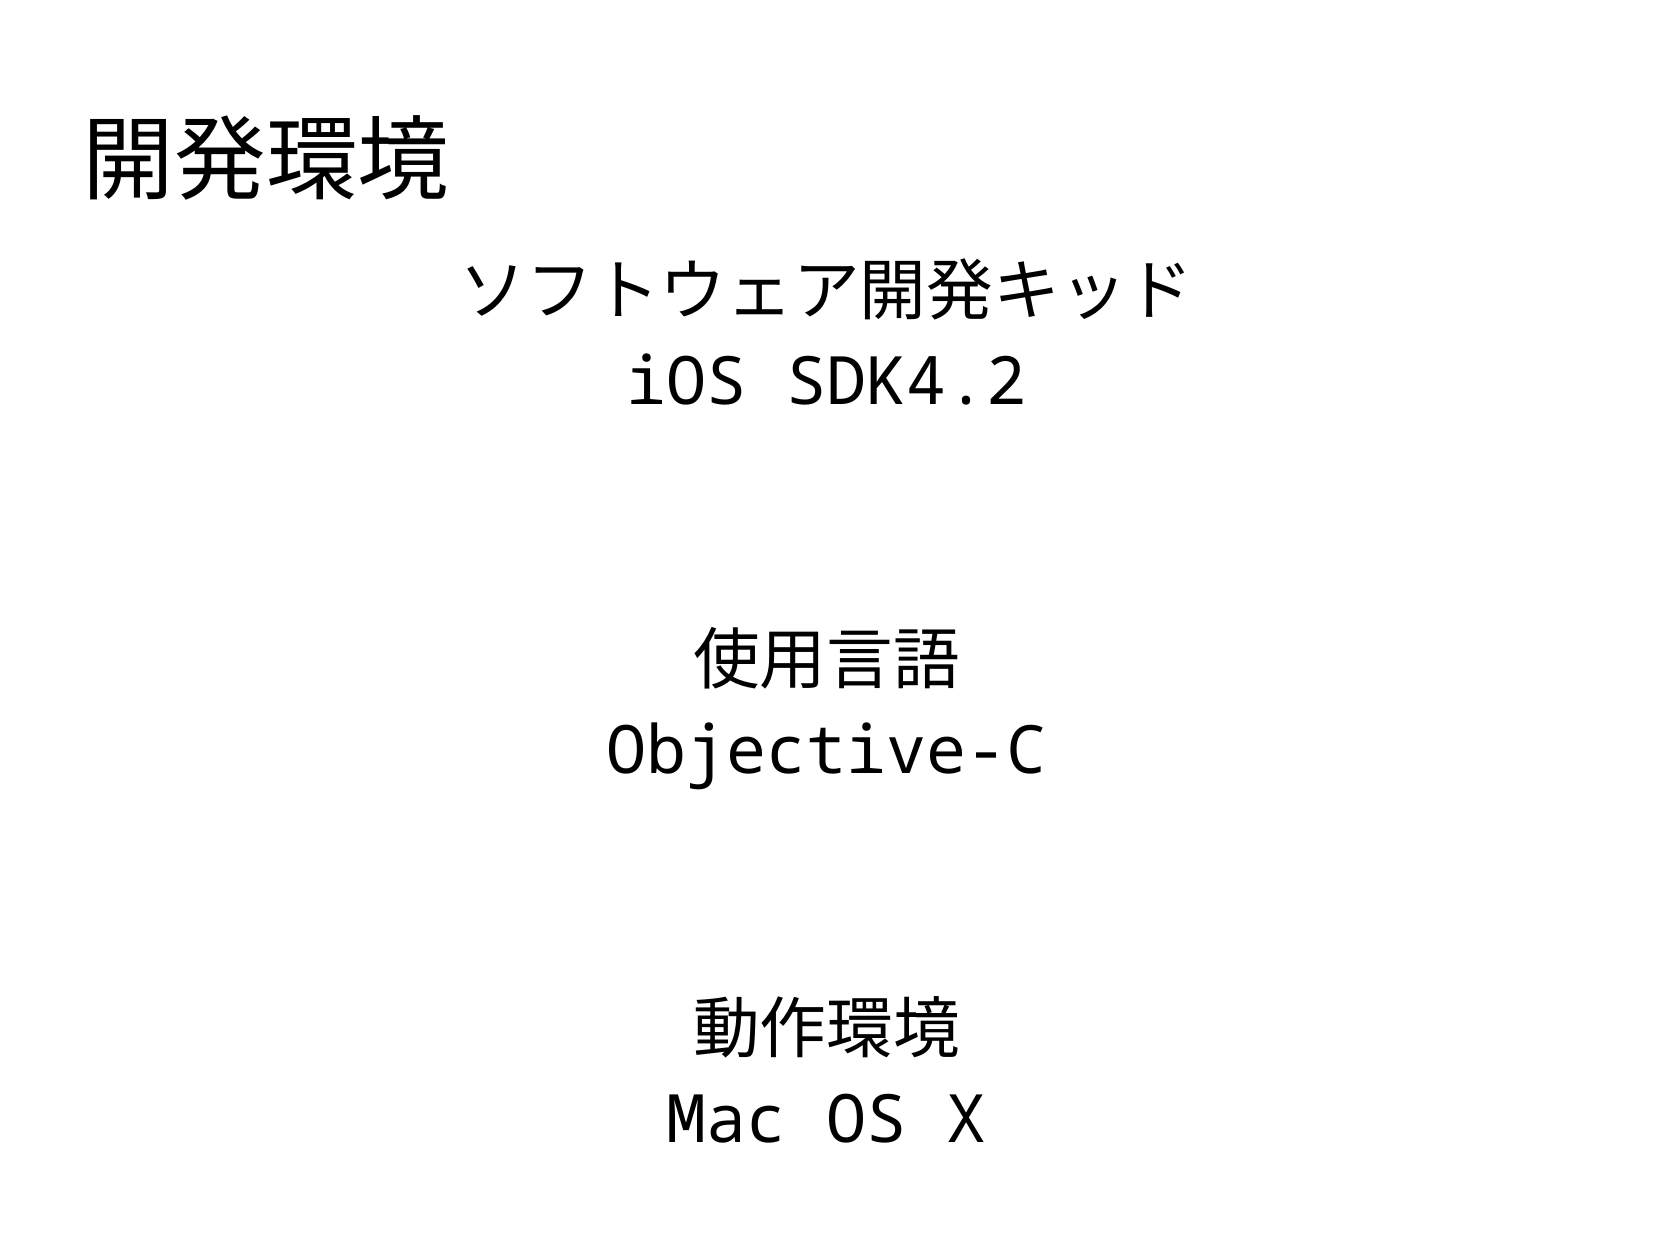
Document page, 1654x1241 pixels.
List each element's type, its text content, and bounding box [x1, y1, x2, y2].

subtitle ソフトウェア開発キッド iOS SDK4.2 使用言語 Objective-C 動作環境 Mac OS X [82, 265, 1571, 1134]
title 開発環境 [82, 56, 1571, 250]
